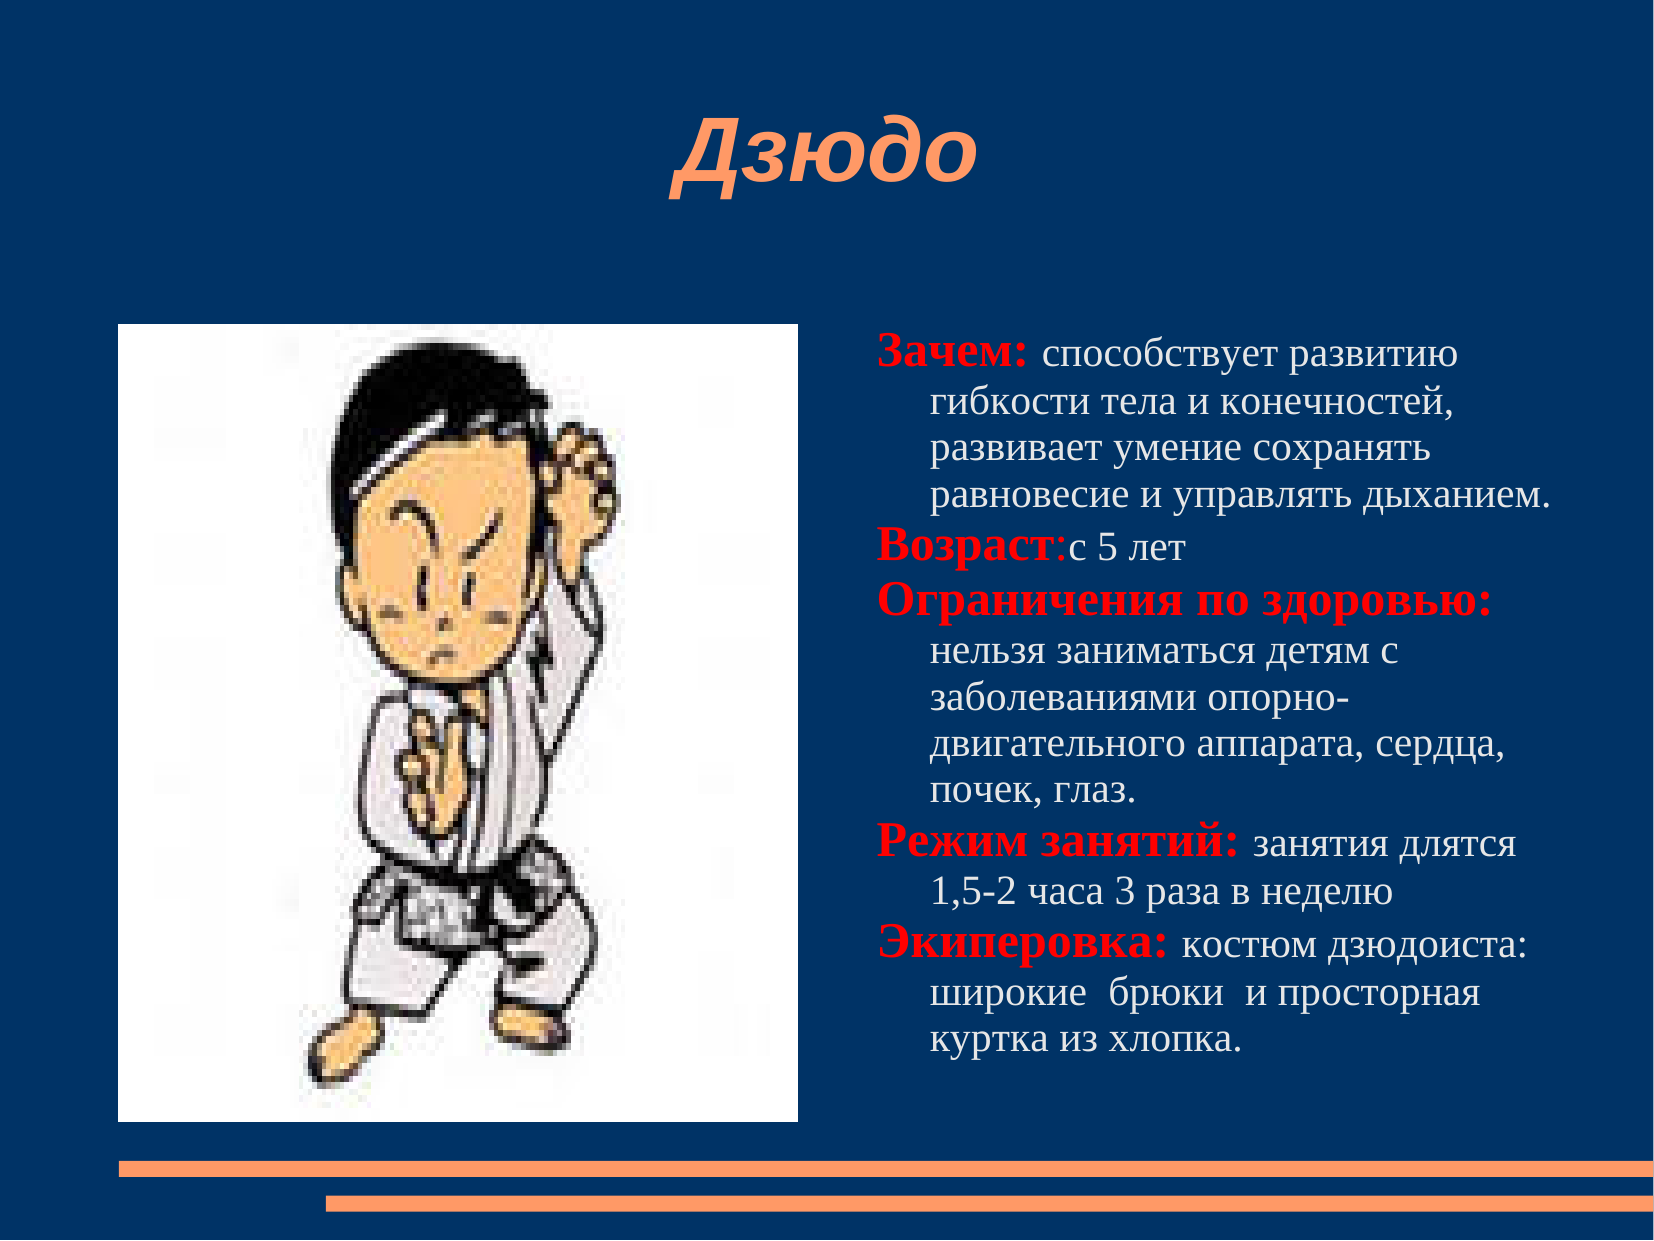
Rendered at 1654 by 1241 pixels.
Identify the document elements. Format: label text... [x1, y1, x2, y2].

title Дзюдо [121, 53, 1534, 247]
list Зачем: способствует развитию гибкости тела и конечностей, развивает умение сохранять равновесие и управлять дыханием. Возраст:с 5 лет Ограничения по здоровью: нельзя заниматься детям с заболеваниями опорно-двигательного аппарата, сердца, почек, глаз. Режим занятий: занятия длятся 1,5-2 часа 3 раза в неделю Экиперовка: костюм дзюдоиста: широкие брюки и просторная куртка из хлопка. [858, 322, 1562, 1118]
picture [118, 322, 824, 1132]
